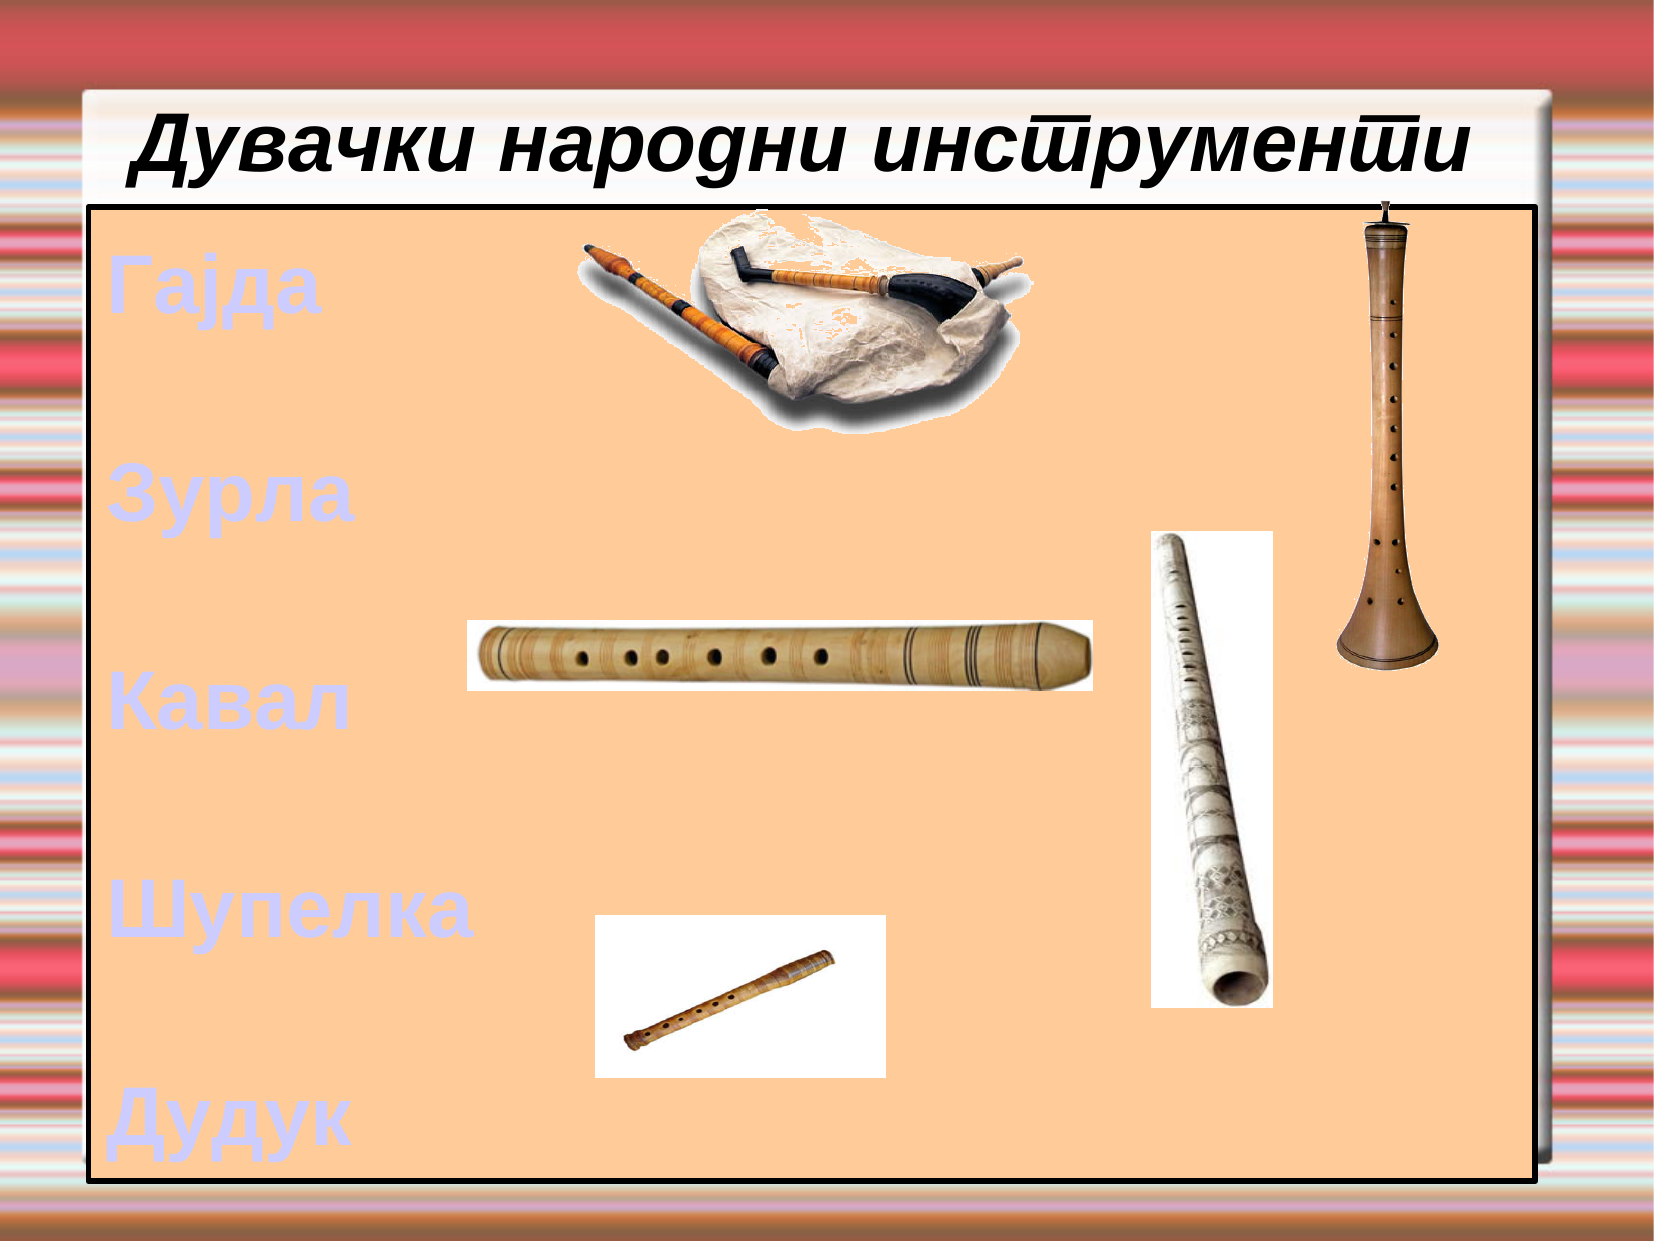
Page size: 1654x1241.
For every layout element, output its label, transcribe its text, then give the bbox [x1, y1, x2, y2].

picture [595, 915, 886, 1078]
text_box Гајда Зурла Кавал Шупелка Дудук [88, 206, 1536, 1182]
picture [1151, 531, 1273, 1008]
picture [0, 0, 1654, 1241]
picture [467, 620, 1093, 691]
title Дувачки народни инструменти [59, 0, 1546, 314]
picture [576, 206, 1034, 437]
picture [1328, 197, 1454, 680]
